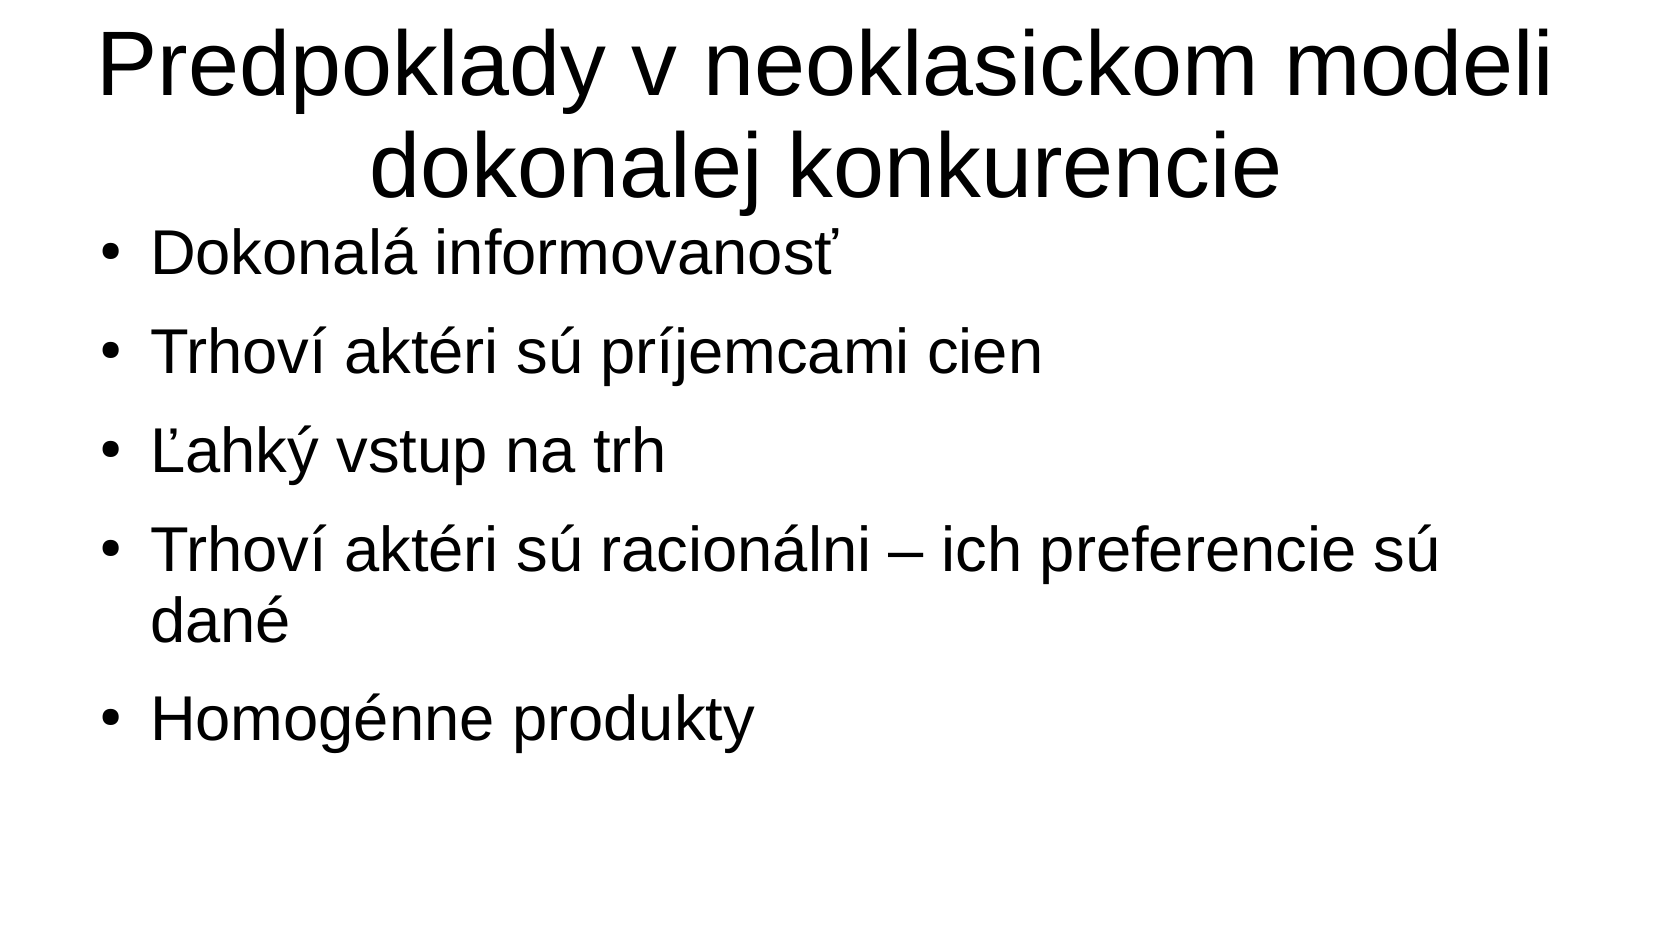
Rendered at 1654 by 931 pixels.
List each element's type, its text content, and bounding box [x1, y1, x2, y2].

list Dokonalá informovanosť Trhoví aktéri sú príjemcami cien Ľahký vstup na trh Trhoví aktéri sú racionálni – ich preferencie sú dané Homogénne produkty [82, 217, 1571, 758]
title Predpoklady v neoklasickom modeli dokonalej konkurencie [82, 12, 1571, 217]
